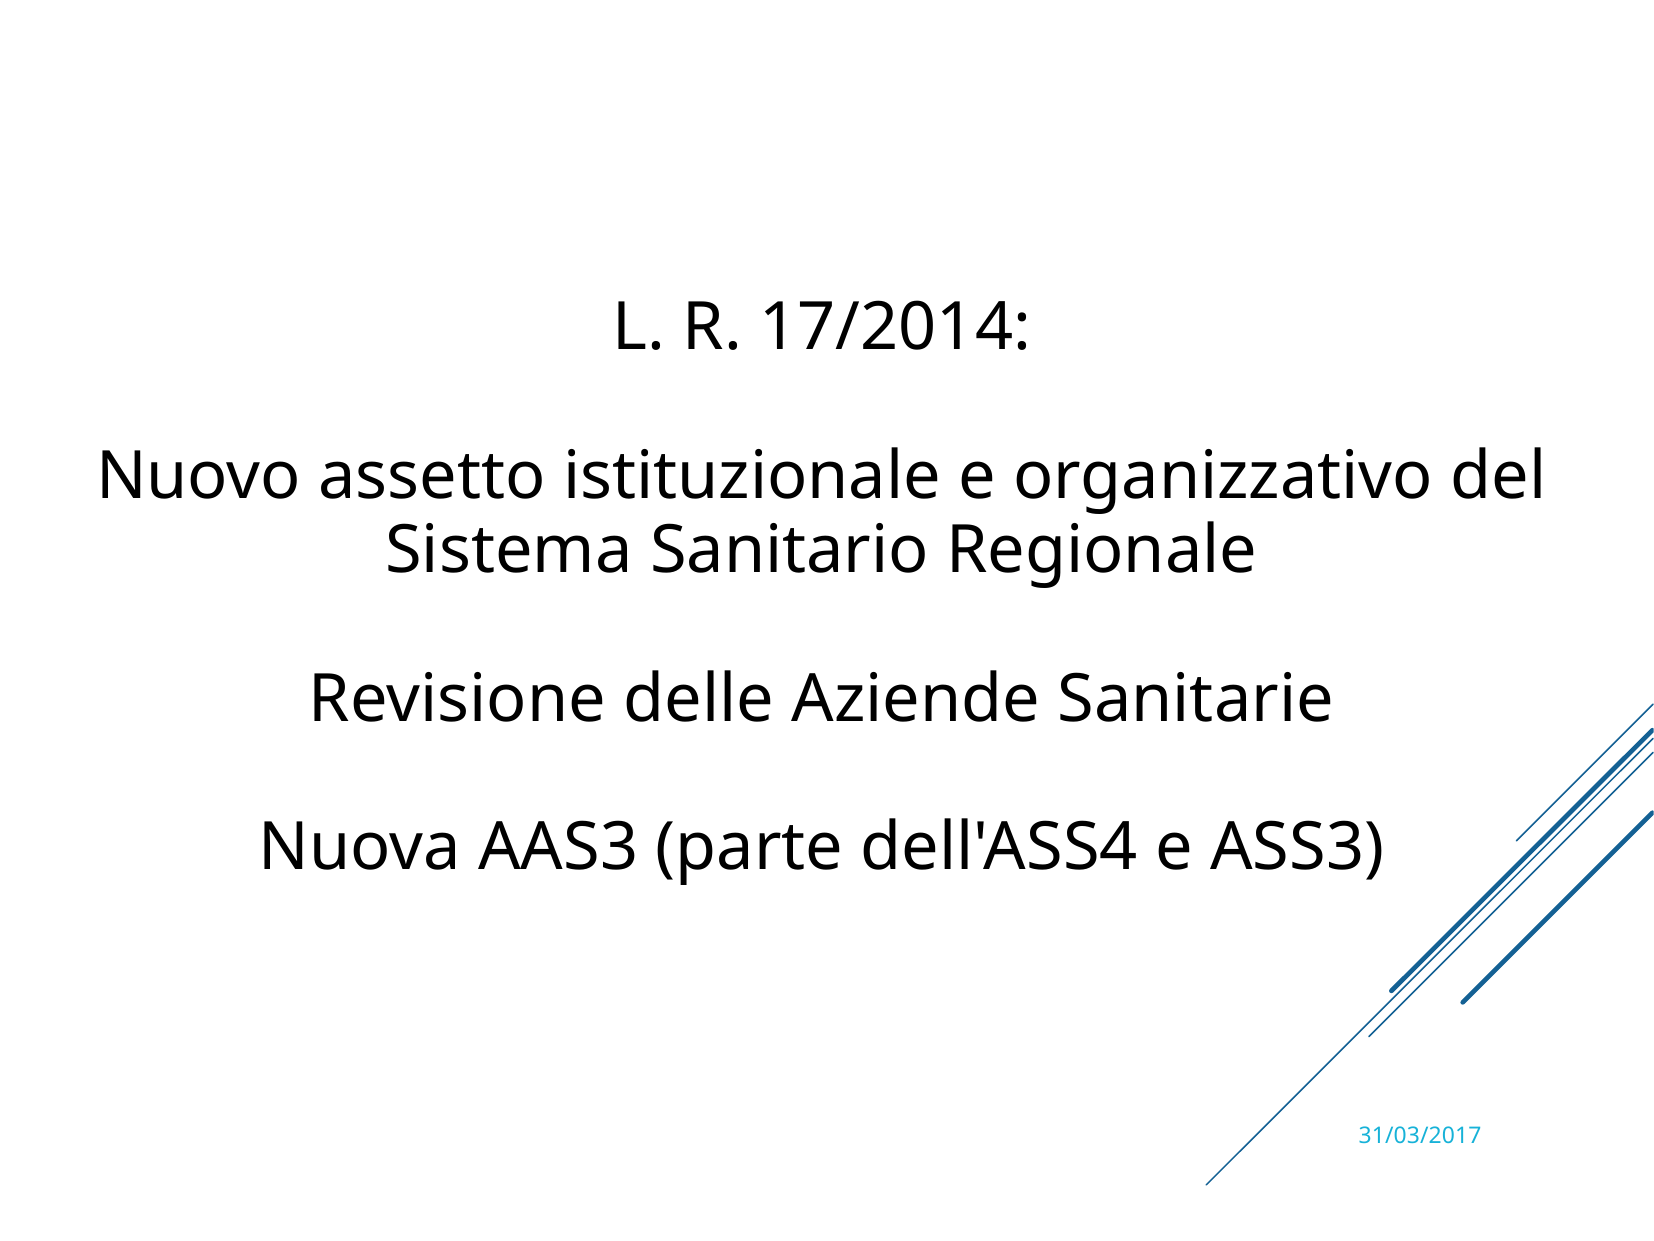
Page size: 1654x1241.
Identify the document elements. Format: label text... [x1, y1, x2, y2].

text_box L. R. 17/2014: Nuovo assetto istituzionale e organizzativo del Sistema Sanitario Regionale Revisione delle Aziende Sanitarie Nuova AAS3 (parte dell'ASS4 e ASS3) [78, 55, 1567, 1115]
text_box 31/03/2017 [1343, 1116, 1561, 1183]
